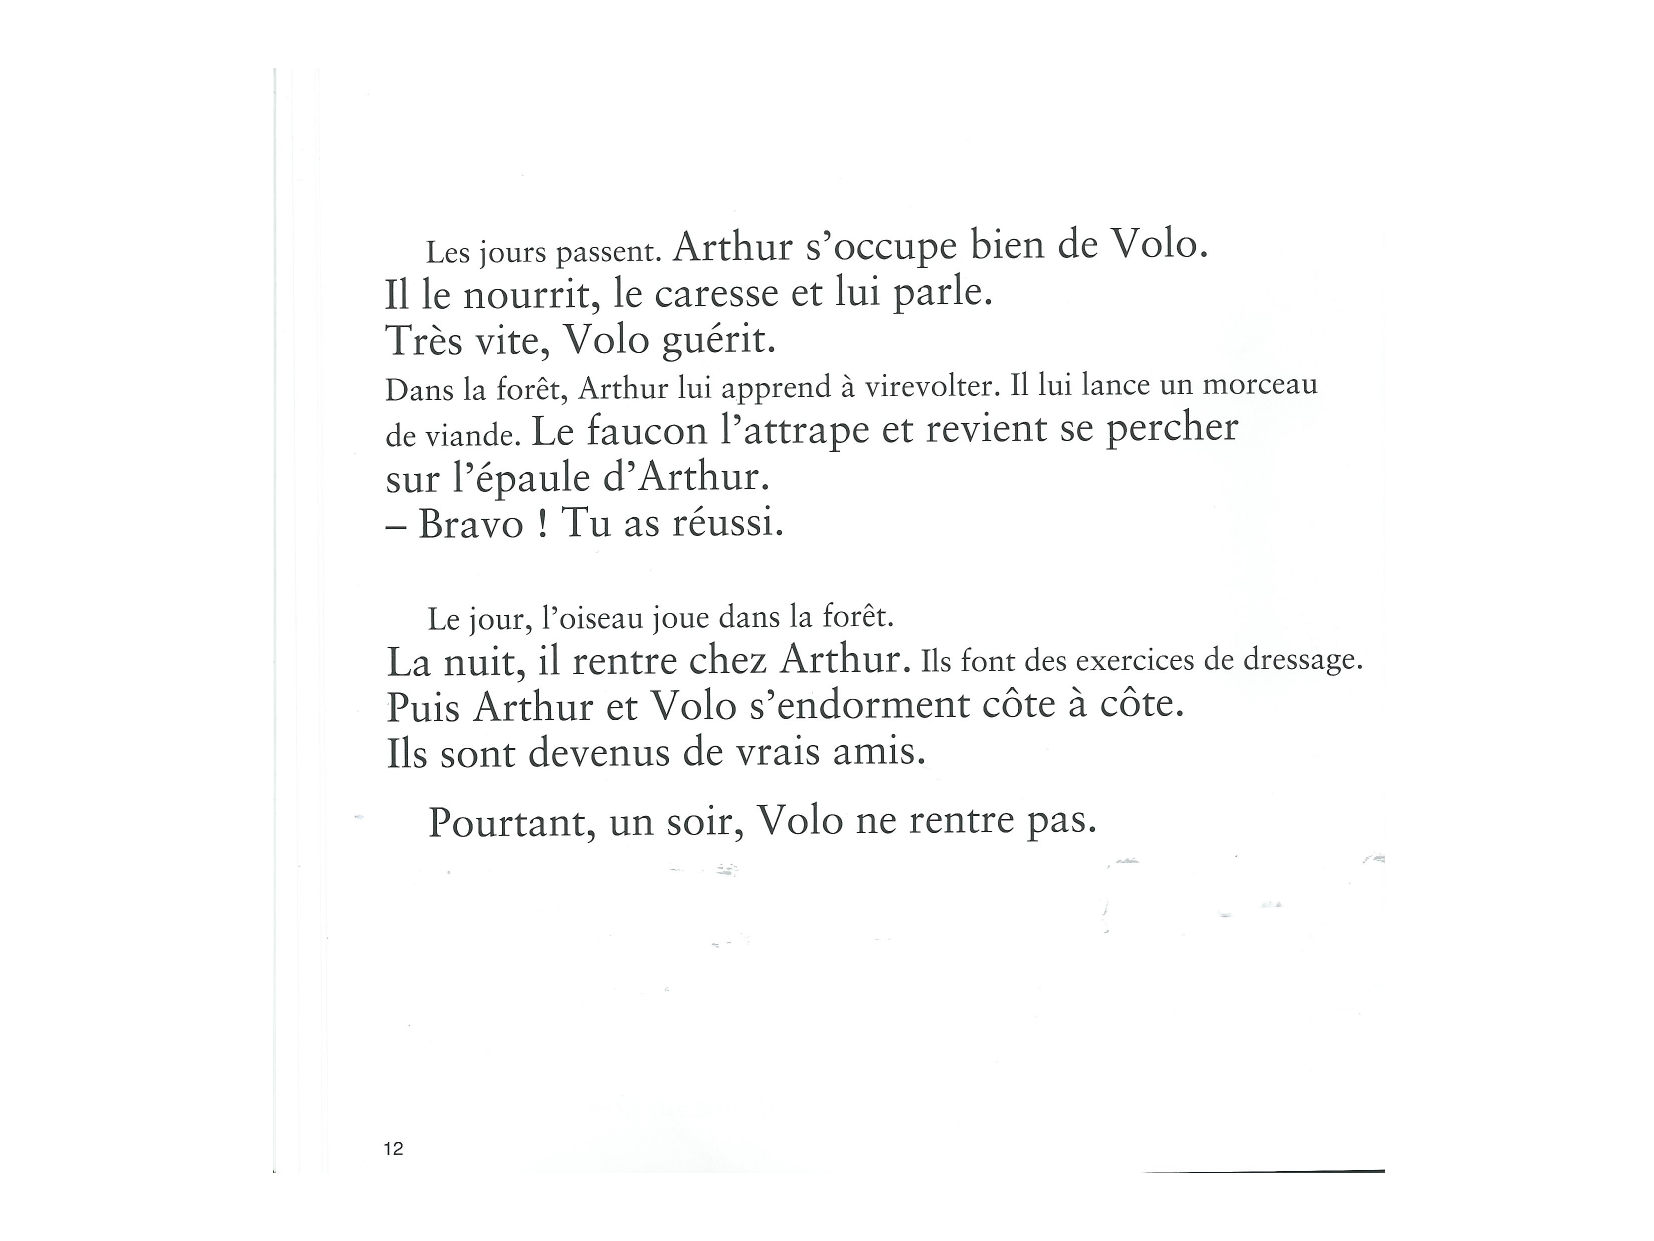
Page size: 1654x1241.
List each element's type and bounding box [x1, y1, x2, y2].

picture [273, 68, 1385, 1173]
